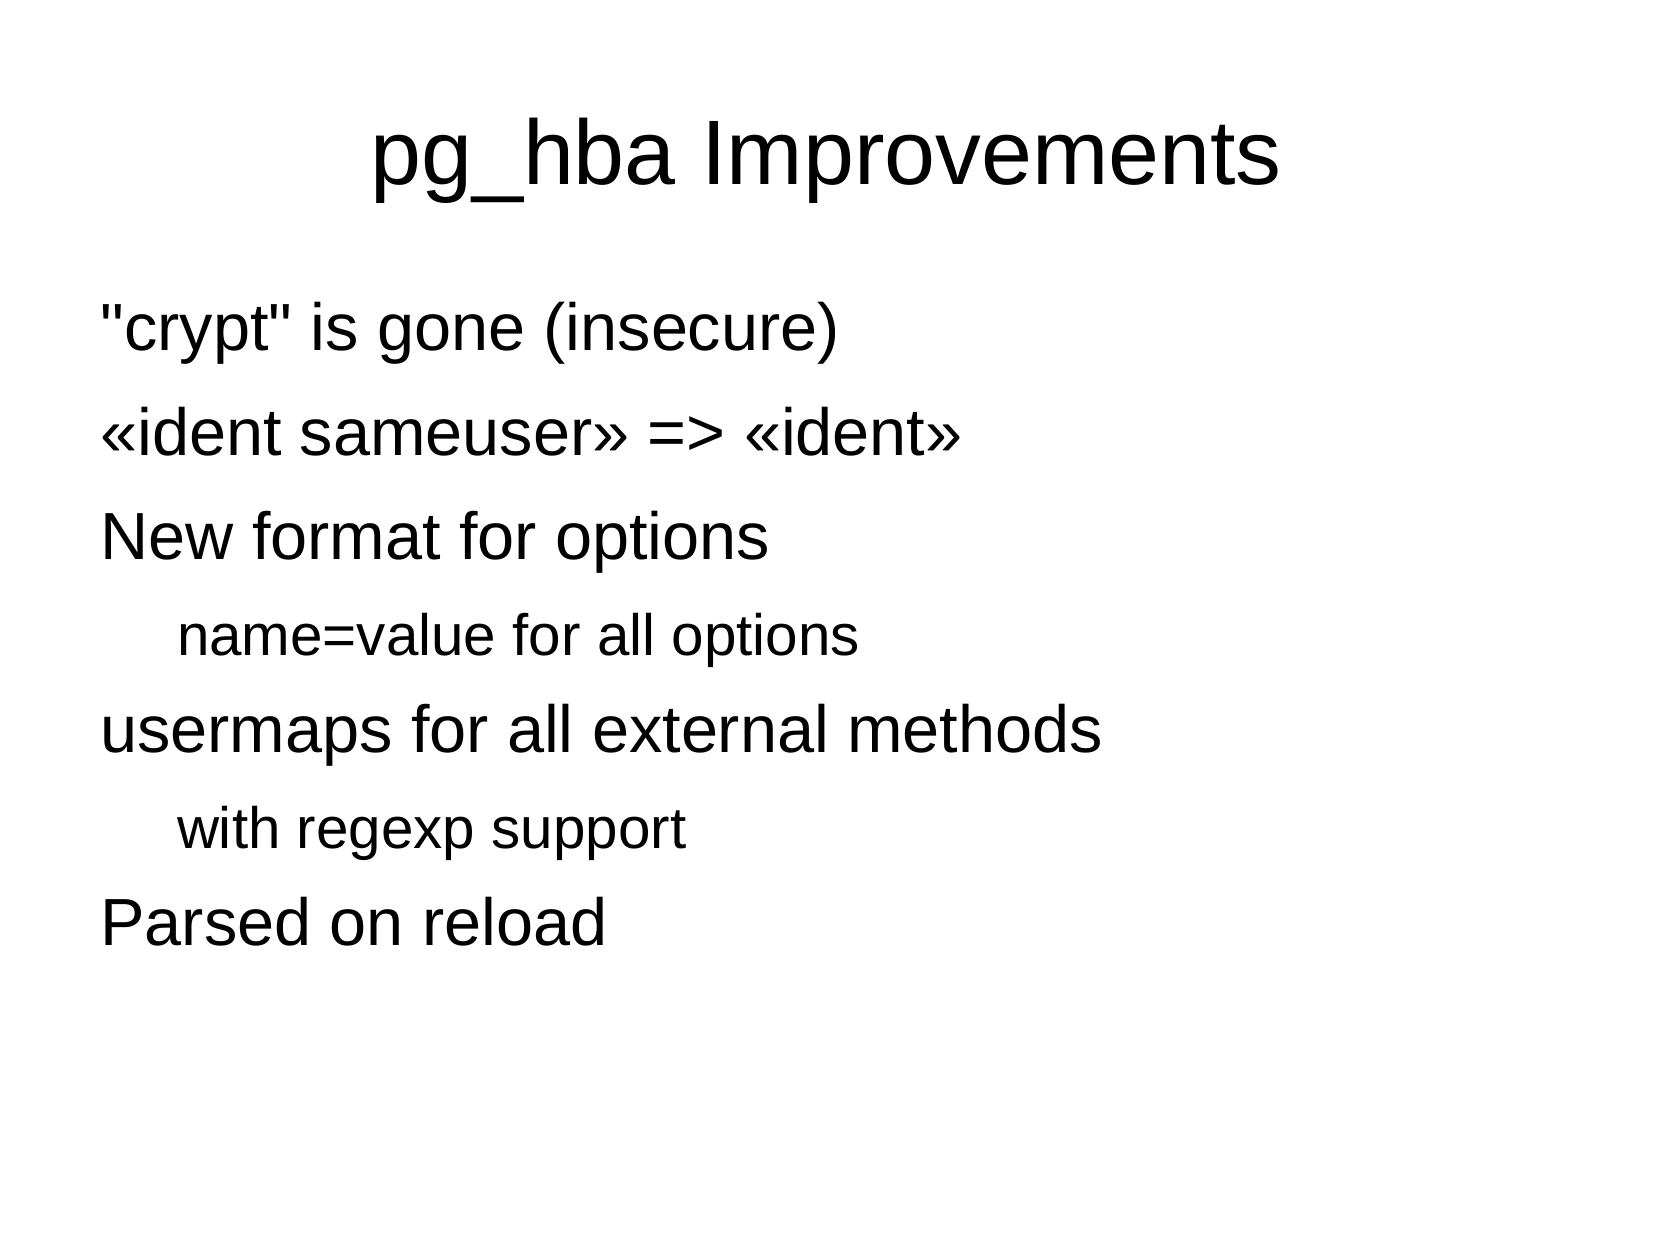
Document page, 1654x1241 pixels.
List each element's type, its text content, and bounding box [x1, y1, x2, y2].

list "crypt" is gone (insecure) «ident sameuser» => «ident» New format for options name=value for all options usermaps for all external methods with regexp support Parsed on reload [82, 290, 1571, 1094]
title pg_hba Improvements [82, 56, 1571, 250]
